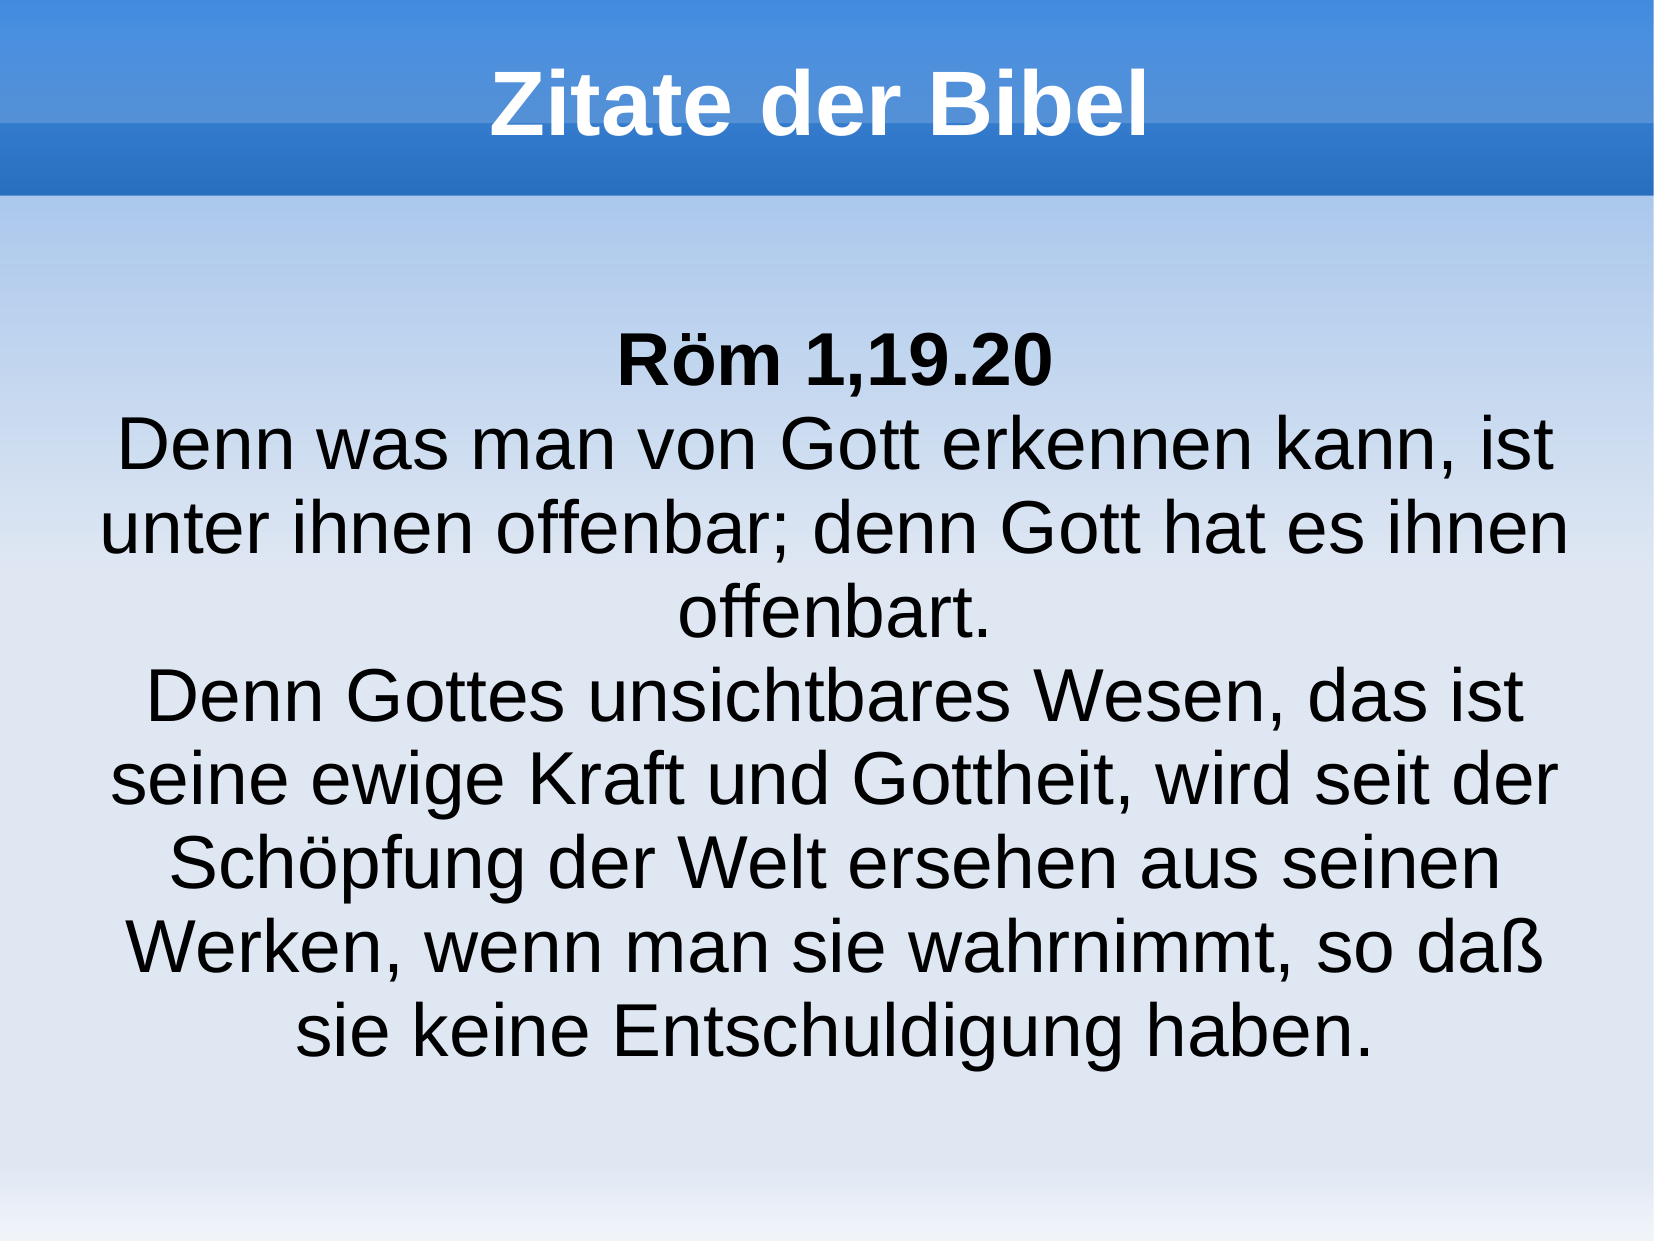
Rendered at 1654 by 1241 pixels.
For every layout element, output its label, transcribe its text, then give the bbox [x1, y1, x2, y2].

subtitle Röm 1,19.20 Denn was man von Gott erkennen kann, ist unter ihnen offenbar; denn Gott hat es ihnen offenbart. Denn Gottes unsichtbares Wesen, das ist seine ewige Kraft und Gottheit, wird seit der Schöpfung der Welt ersehen aus seinen Werken, wenn man sie wahrnimmt, so daß sie keine Entschuldigung haben. [91, 293, 1580, 1097]
picture [0, 0, 1654, 1241]
title Zitate der Bibel [76, 7, 1565, 200]
